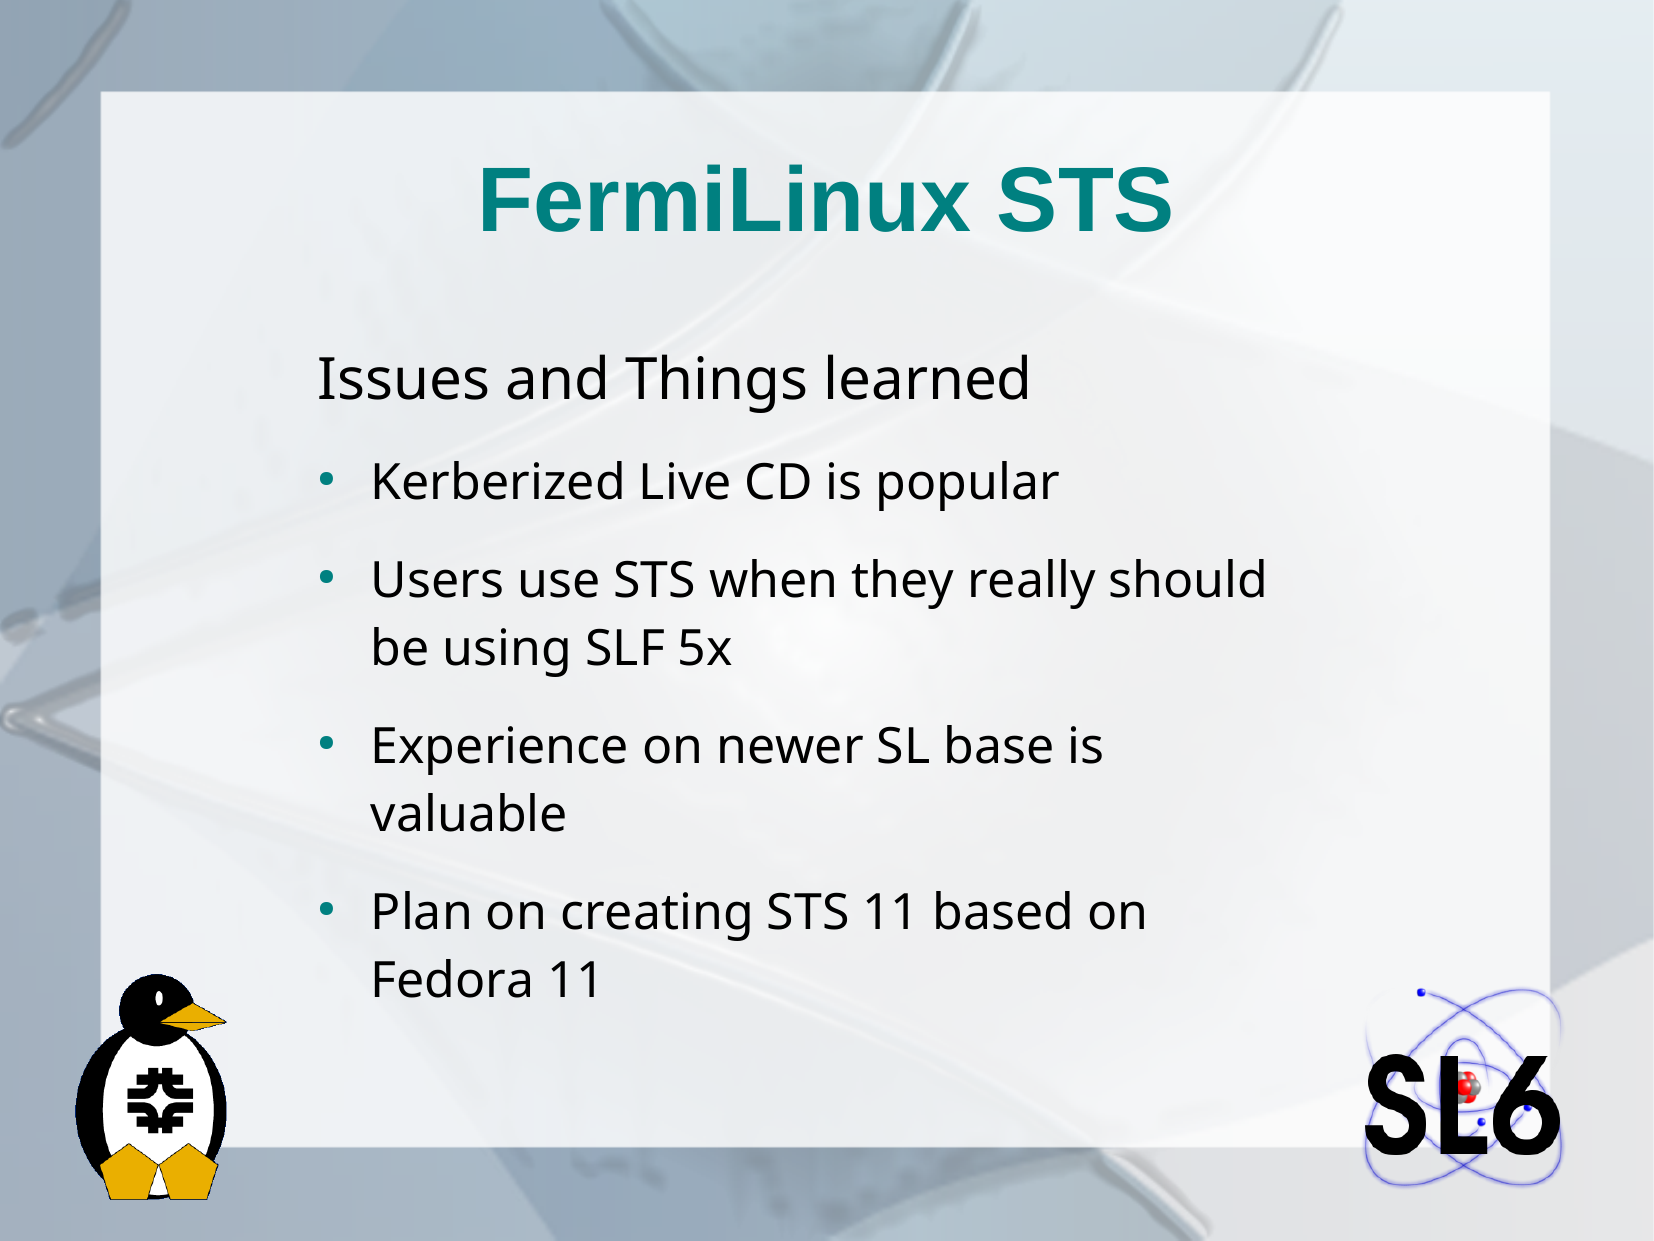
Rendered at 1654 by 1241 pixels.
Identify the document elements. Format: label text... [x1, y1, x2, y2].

title FermiLinux STS [118, 96, 1536, 304]
list Issues and Things learned Kerberized Live CD is popular Users use STS when they really should be using SLF 5x Experience on newer SL base is valuable Plan on creating STS 11 based on Fedora 11 [300, 337, 1313, 1019]
picture [0, 0, 1654, 1241]
